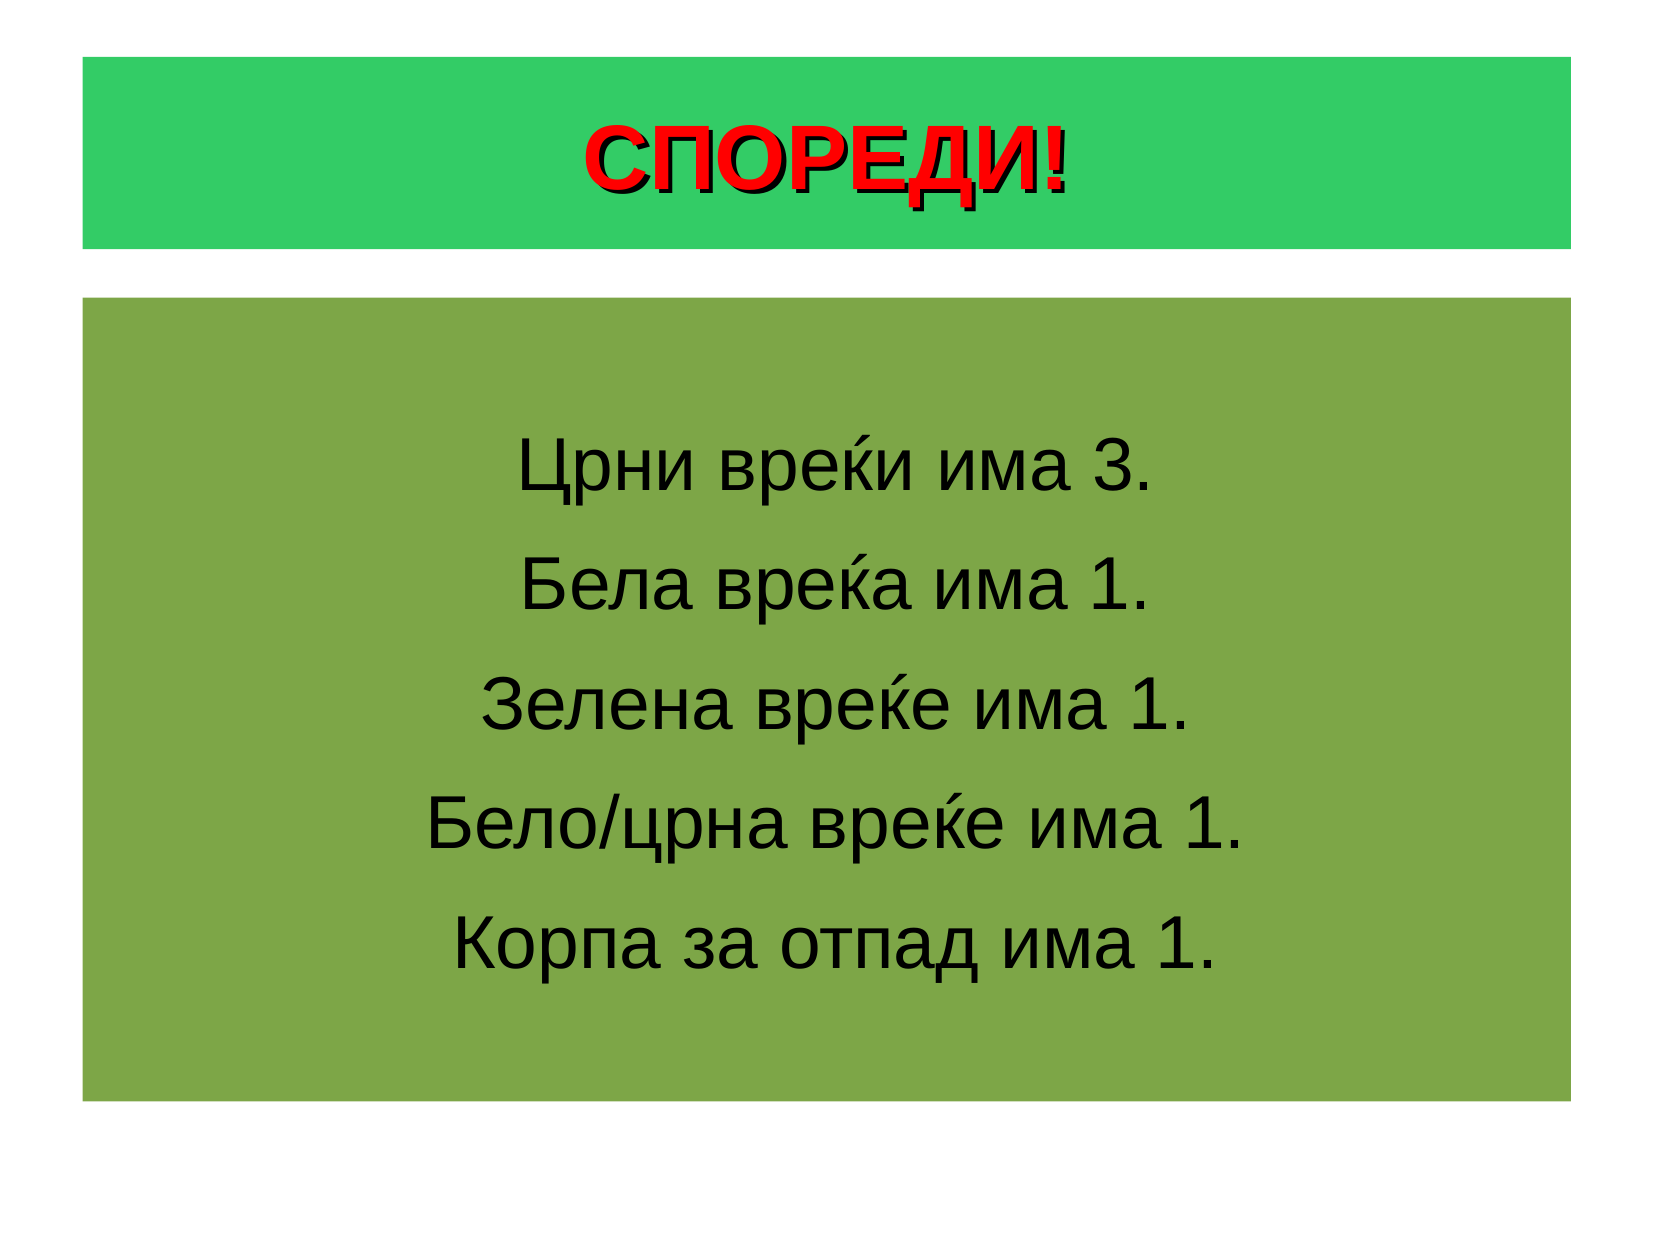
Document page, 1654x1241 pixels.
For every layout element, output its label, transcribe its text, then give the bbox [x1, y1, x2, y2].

subtitle Црни вреќи има 3. Бела вреќа има 1. Зелена вреќе има 1. Бело/црна вреќе има 1. Корпа за отпад има 1. [82, 297, 1571, 1102]
title СПОРЕДИ! [82, 56, 1571, 250]
